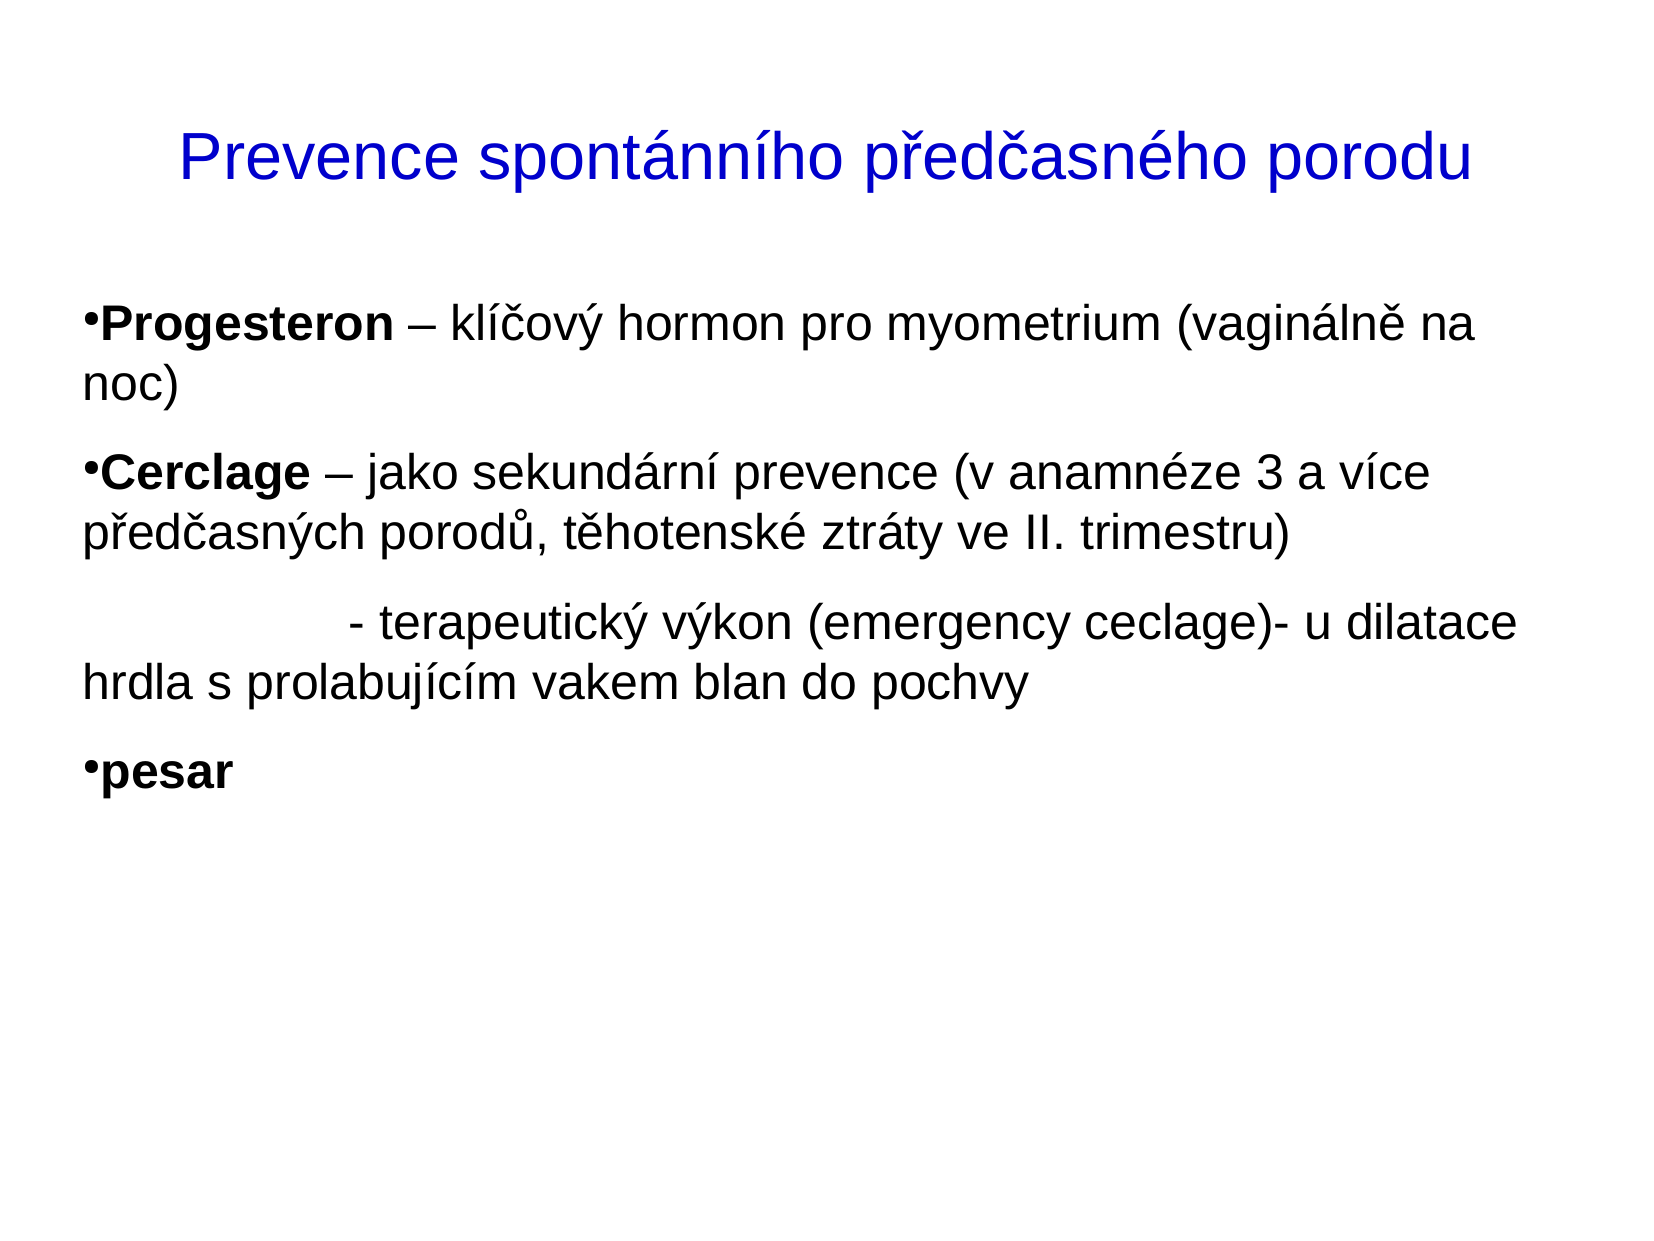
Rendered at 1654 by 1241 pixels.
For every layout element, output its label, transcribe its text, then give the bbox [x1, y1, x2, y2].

title Prevence spontánního předčasného porodu [82, 49, 1571, 257]
list Progesteron – klíčový hormon pro myometrium (vaginálně na noc) Cerclage – jako sekundární prevence (v anamnéze 3 a více předčasných porodů, těhotenské ztráty ve II. trimestru) - terapeutický výkon (emergency ceclage)- u dilatace hrdla s prolabujícím vakem blan do pochvy pesar [82, 290, 1571, 1109]
